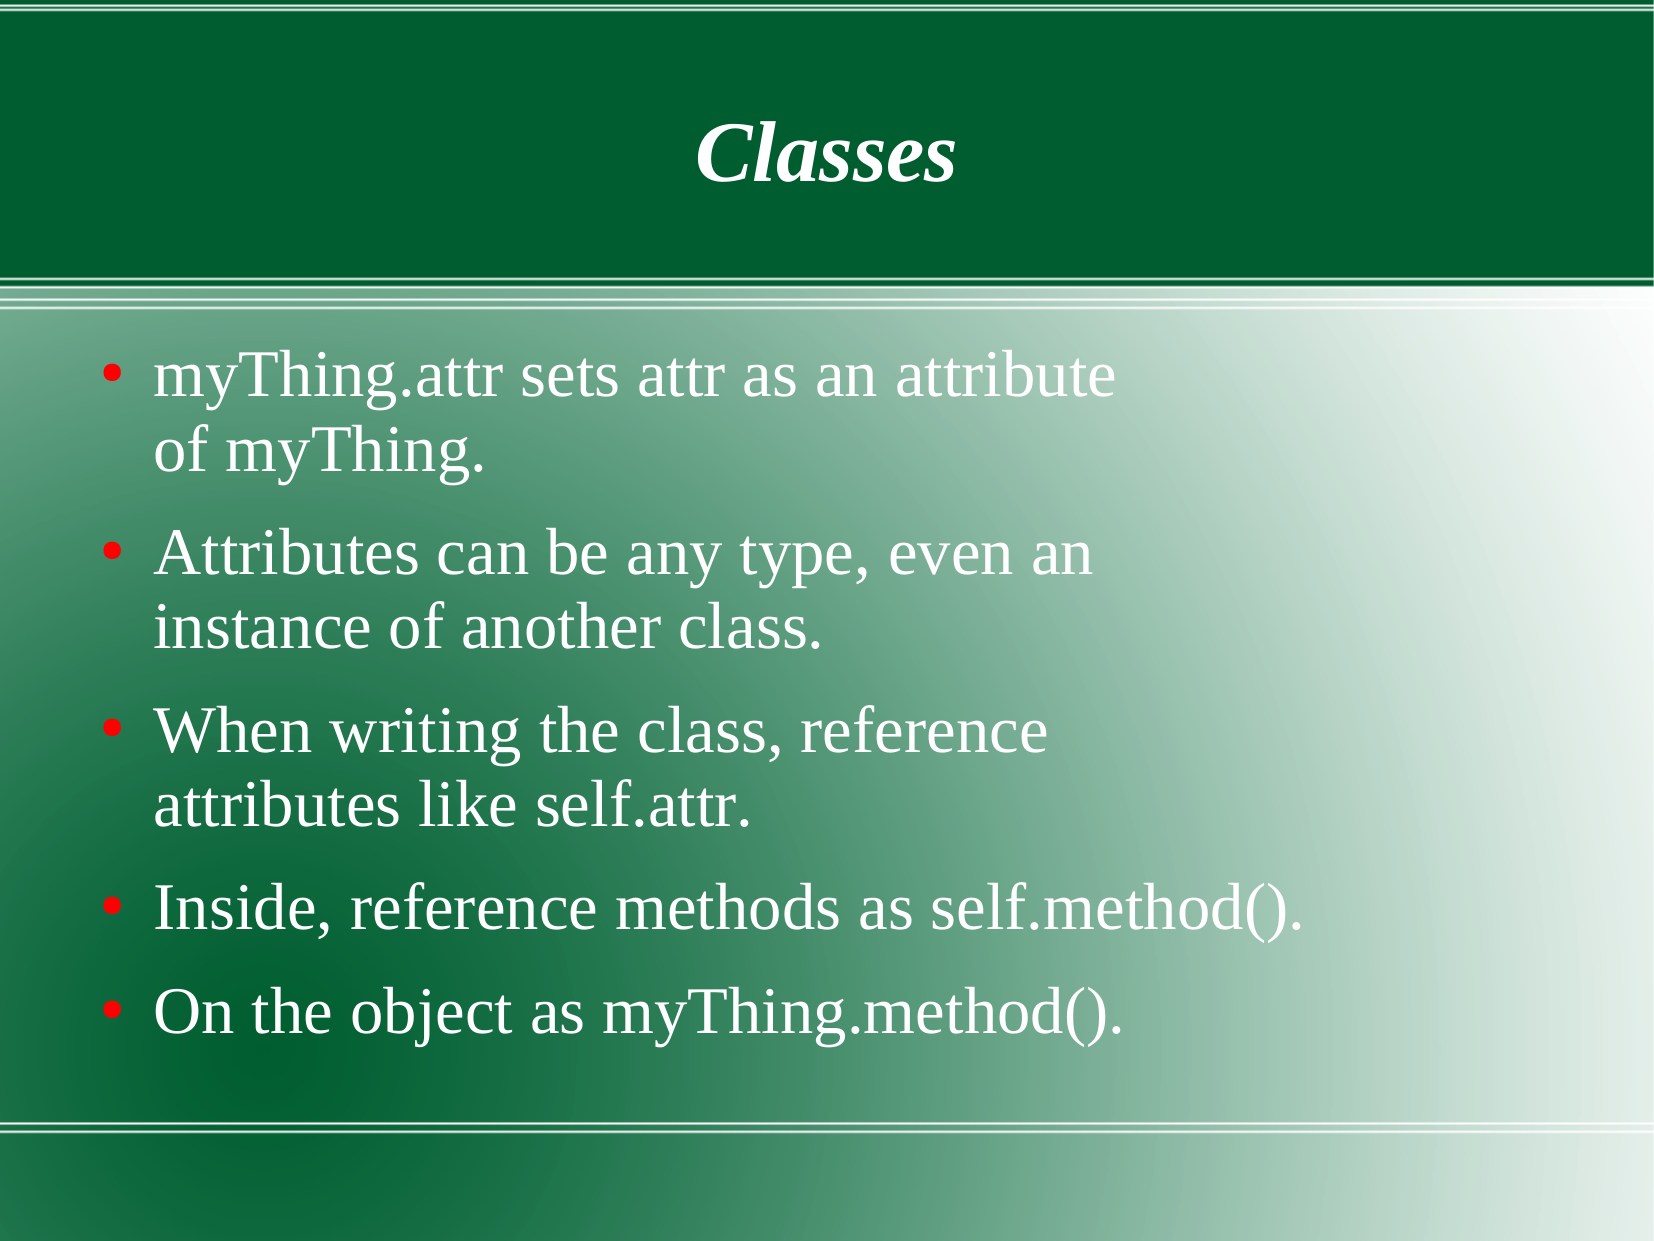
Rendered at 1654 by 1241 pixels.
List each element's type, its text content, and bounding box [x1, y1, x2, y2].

title Classes [82, 49, 1571, 257]
list myThing.attr sets attr as an attribute of myThing. Attributes can be any type, even an instance of another class. When writing the class, reference attributes like self.attr. Inside, reference methods as self.method(). On the object as myThing.method(). [82, 337, 1571, 1156]
picture [0, 0, 1654, 1241]
